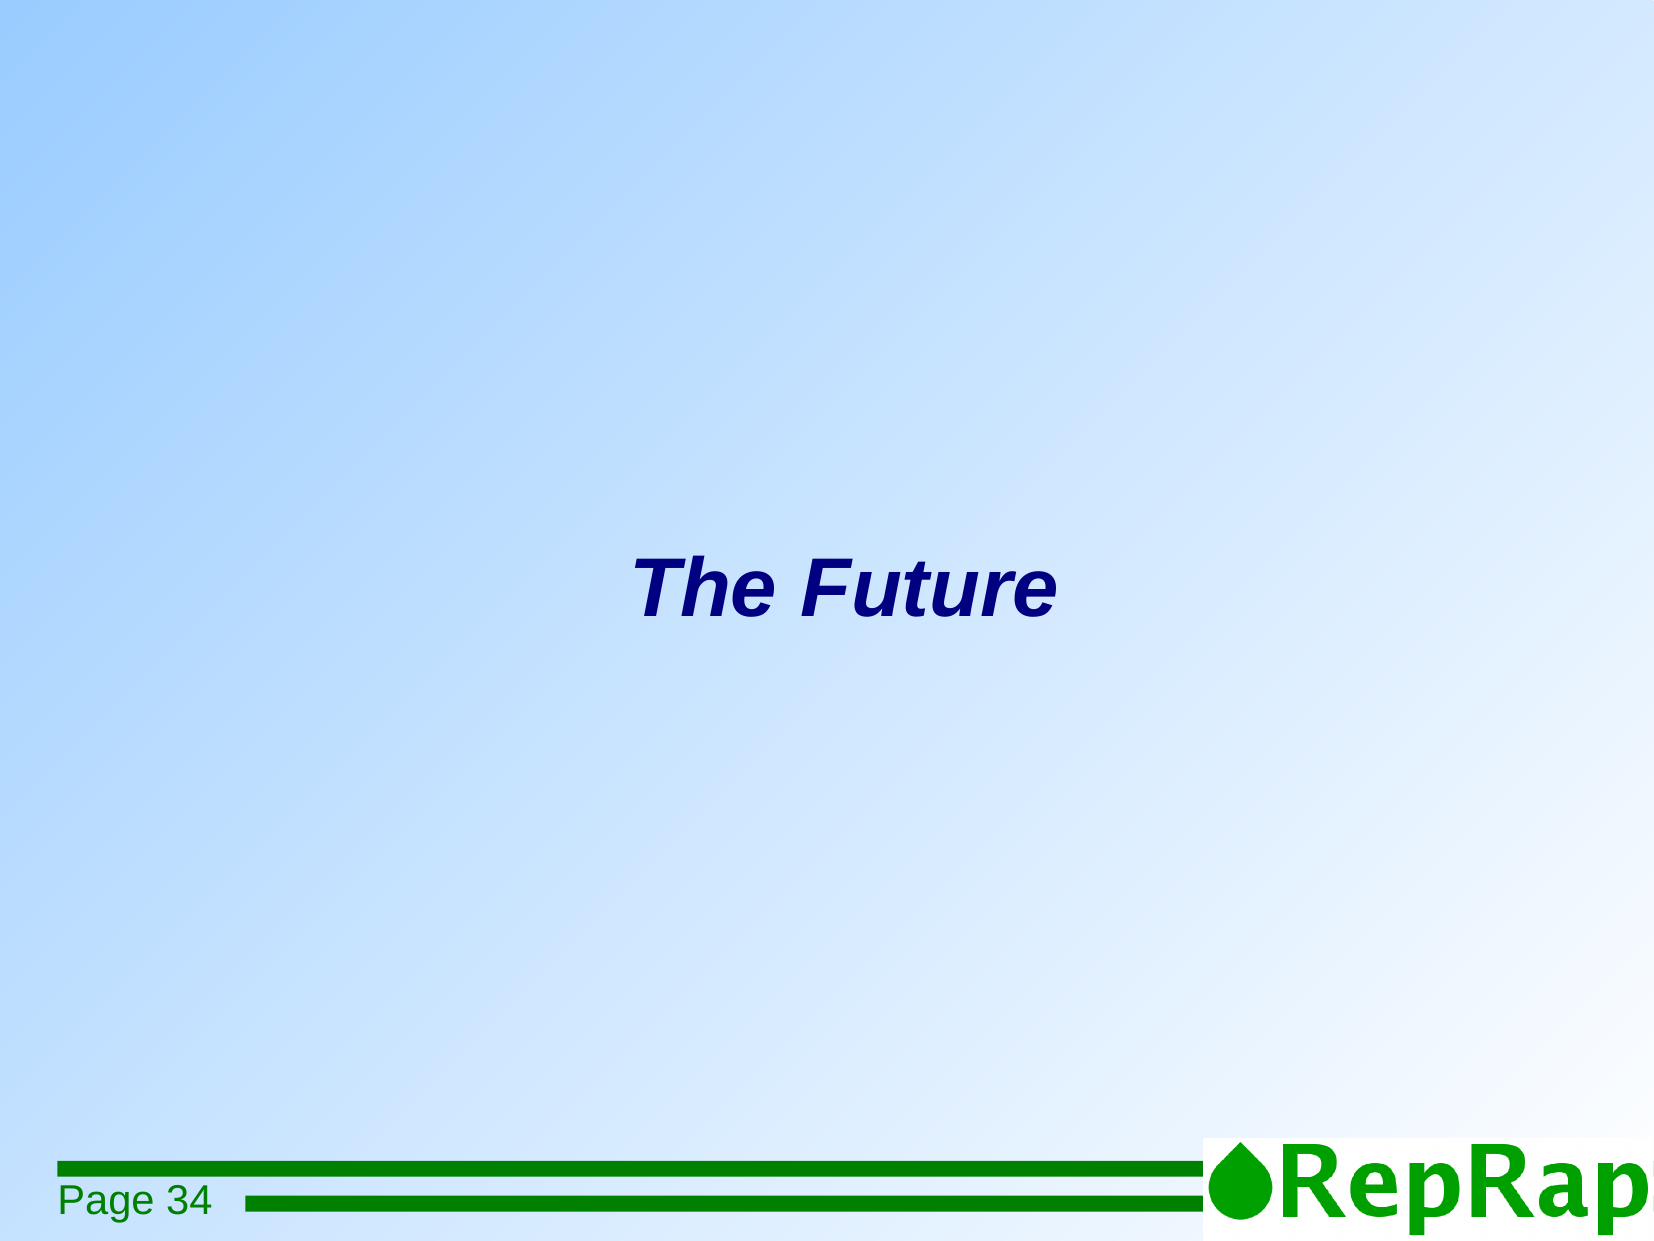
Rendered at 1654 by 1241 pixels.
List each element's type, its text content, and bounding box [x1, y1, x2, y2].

picture [1203, 1138, 1654, 1241]
title The Future [62, 510, 1627, 667]
